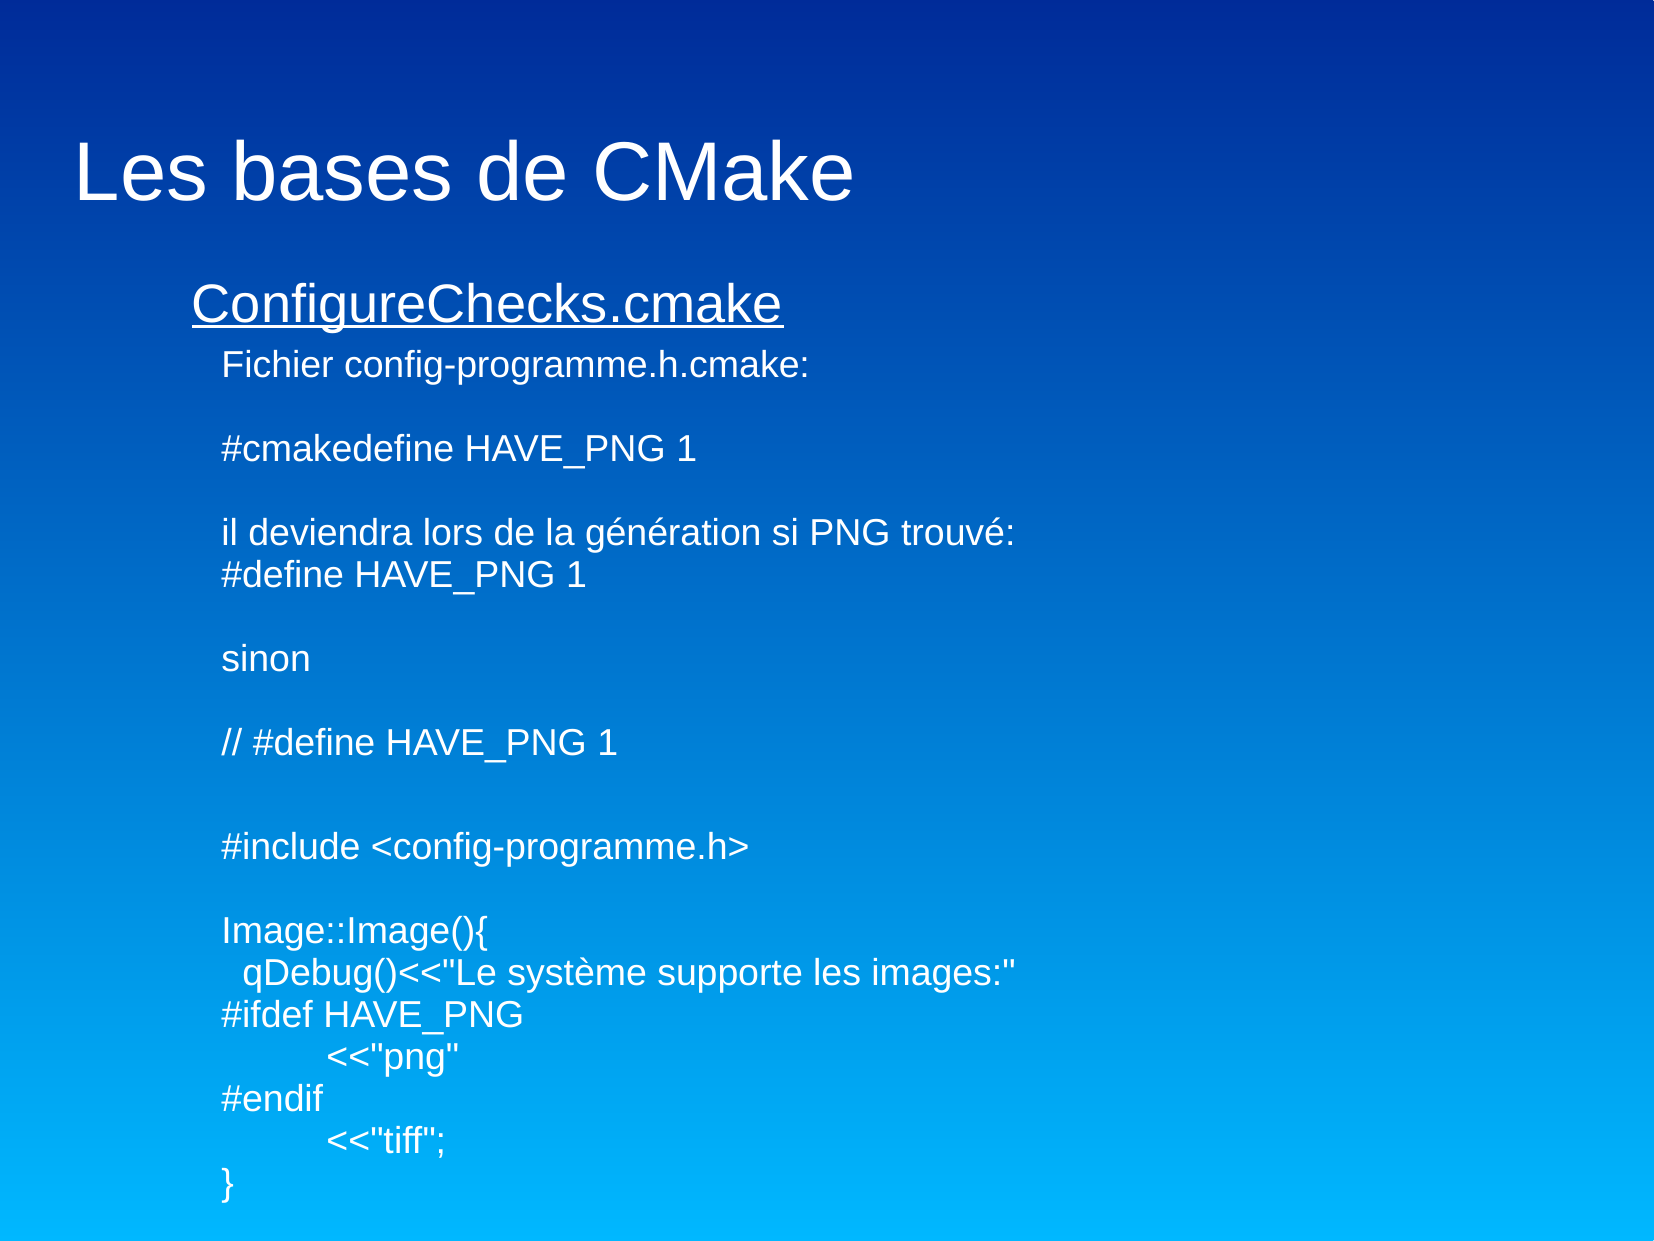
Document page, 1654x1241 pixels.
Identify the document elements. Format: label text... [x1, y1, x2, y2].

text_box ConfigureChecks.cmake [177, 265, 1182, 342]
text_box Les bases de CMake [59, 118, 945, 226]
text_box Fichier config-programme.h.cmake: #cmakedefine HAVE_PNG 1 il deviendra lors de la génération si PNG trouvé: #define HAVE_PNG 1 sinon // #define HAVE_PNG 1 [206, 336, 1270, 771]
text_box #include <config-programme.h> Image::Image(){ qDebug()<<"Le système supporte les images:" #ifdef HAVE_PNG <<"png" #endif <<"tiff"; } [206, 817, 1211, 1211]
